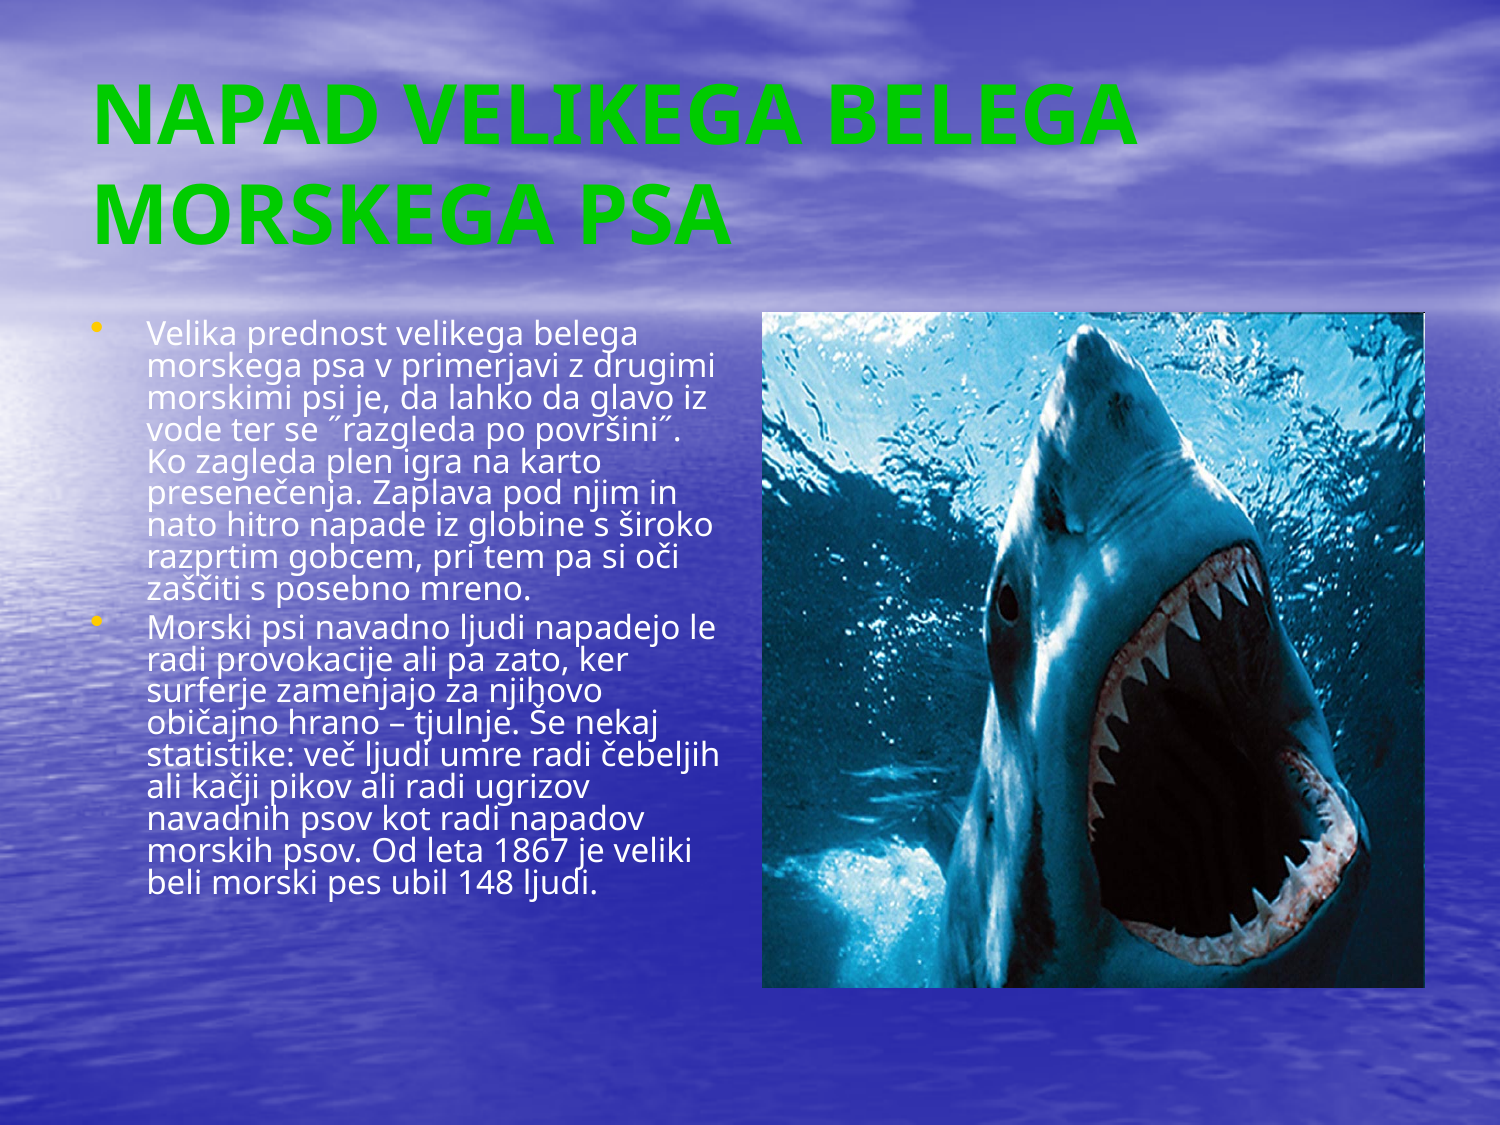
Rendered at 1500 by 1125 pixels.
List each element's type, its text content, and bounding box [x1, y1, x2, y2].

title NAPAD VELIKEGA BELEGA MORSKEGA PSA [75, 47, 1425, 275]
picture [0, 0, 1500, 1125]
list Velika prednost velikega belega morskega psa v primerjavi z drugimi morskimi psi je, da lahko da glavo iz vode ter se ˝razgleda po površini˝. Ko zagleda plen igra na karto presenečenja. Zaplava pod njim in nato hitro napade iz globine s široko razprtim gobcem, pri tem pa si oči zaščiti s posebno mreno. Morski psi navadno ljudi napadejo le radi provokacije ali pa zato, ker surferje zamenjajo za njihovo običajno hrano – tjulnje. Še nekaj statistike: več ljudi umre radi čebeljih ali kačji pikov ali radi ugrizov navadnih psov kot radi napadov morskih psov. Od leta 1867 je veliki beli morski pes ubil 148 ljudi. [75, 312, 738, 988]
